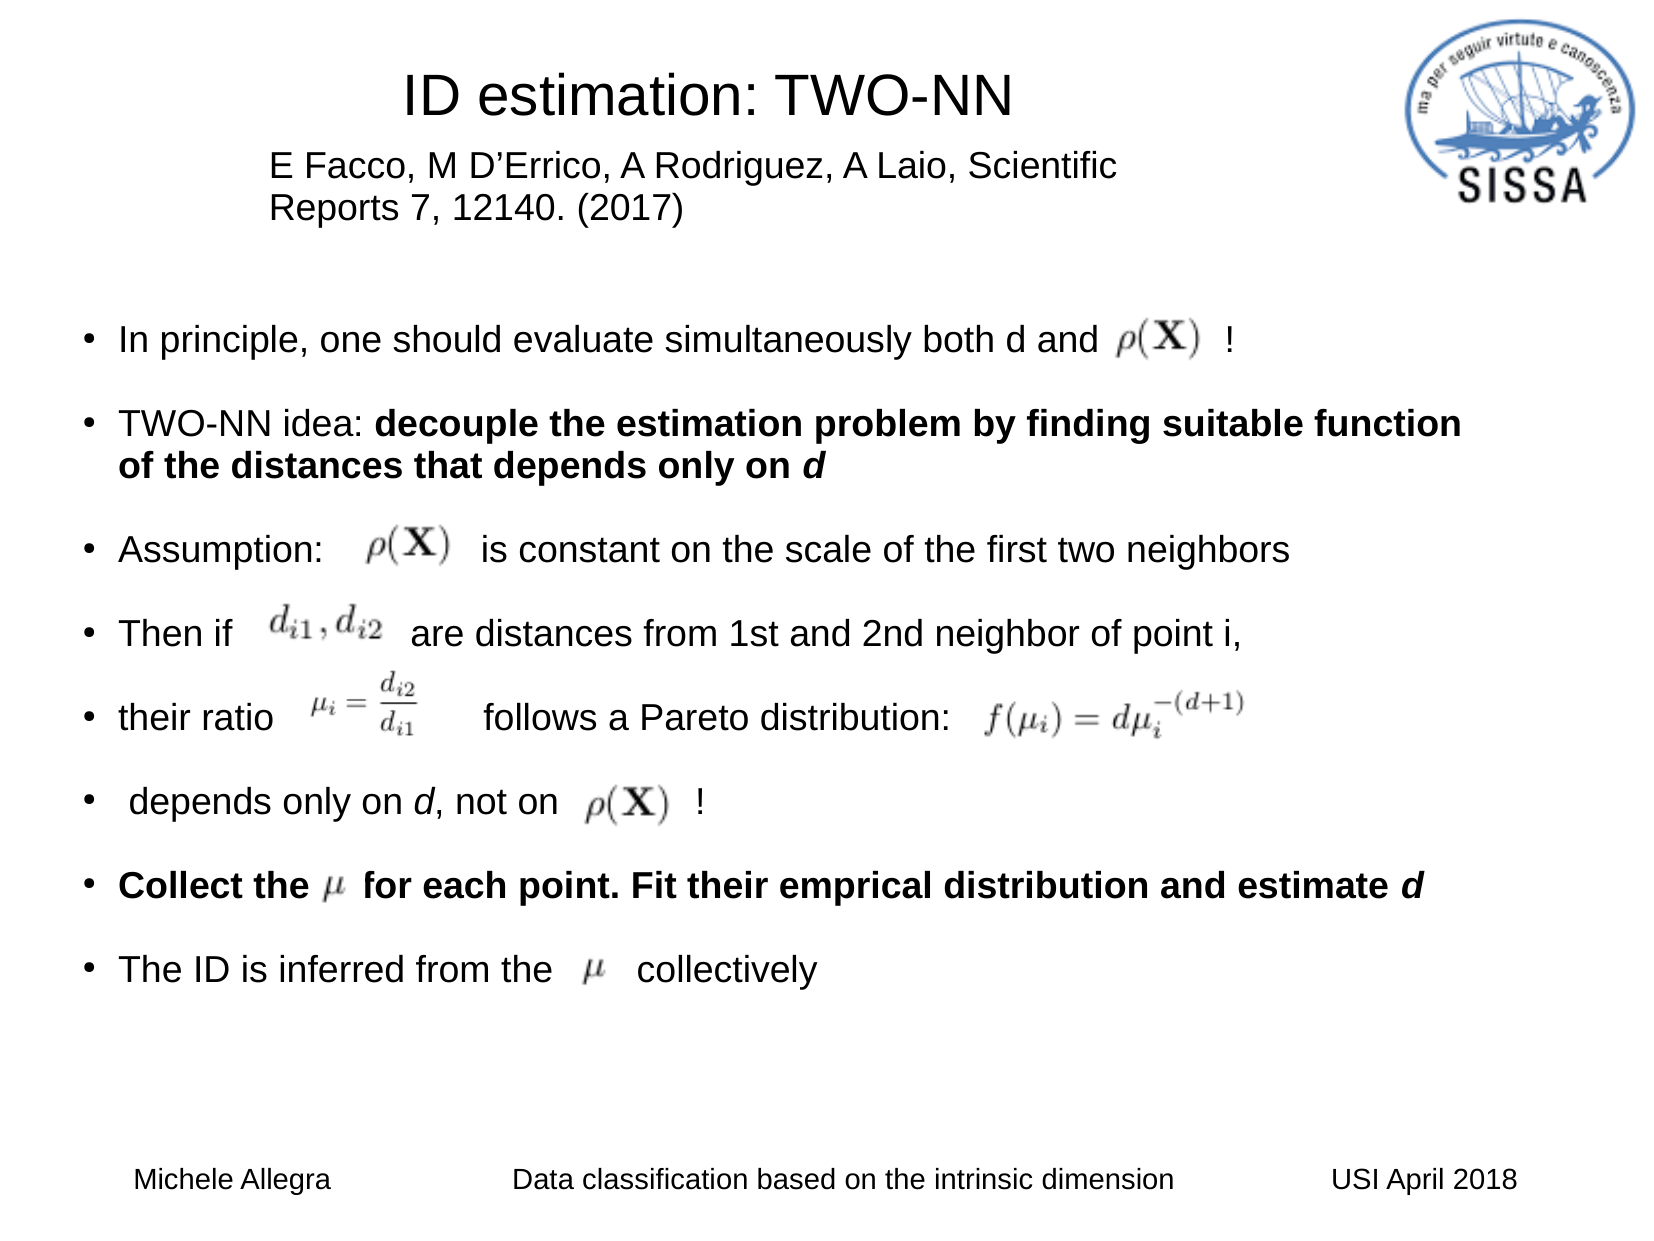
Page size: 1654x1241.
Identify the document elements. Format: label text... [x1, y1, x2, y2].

title Michele Allegra Data classification based on the intrinsic dimension USI April 2018 [82, 1141, 1571, 1217]
picture [252, 596, 404, 650]
picture [570, 941, 625, 1004]
picture [1391, 16, 1652, 207]
picture [964, 679, 1260, 756]
title ID estimation: TWO-NN [82, 44, 1335, 147]
picture [572, 779, 676, 833]
text_box E Facco, M D’Errico, A Rodriguez, A Laio, Scientific Reports 7, 12140. (2017) [253, 137, 1188, 237]
picture [295, 668, 429, 742]
picture [310, 858, 365, 922]
text_box In principle, one should evaluate simultaneously both d and ! TWO-NN idea: decouple the estimation problem by finding suitable function of the distances that depends only on d Assumption: is constant on the scale of the first two neighbors Then if are distances from 1st and 2nd neighbor of point i, their ratio follows a Pareto distribution: depends only on d, not on ! Collect the for each point. Fit their emprical distribution and estimate d The ID is inferred from the collectively [82, 198, 1571, 1111]
picture [1103, 312, 1207, 367]
picture [353, 519, 457, 573]
